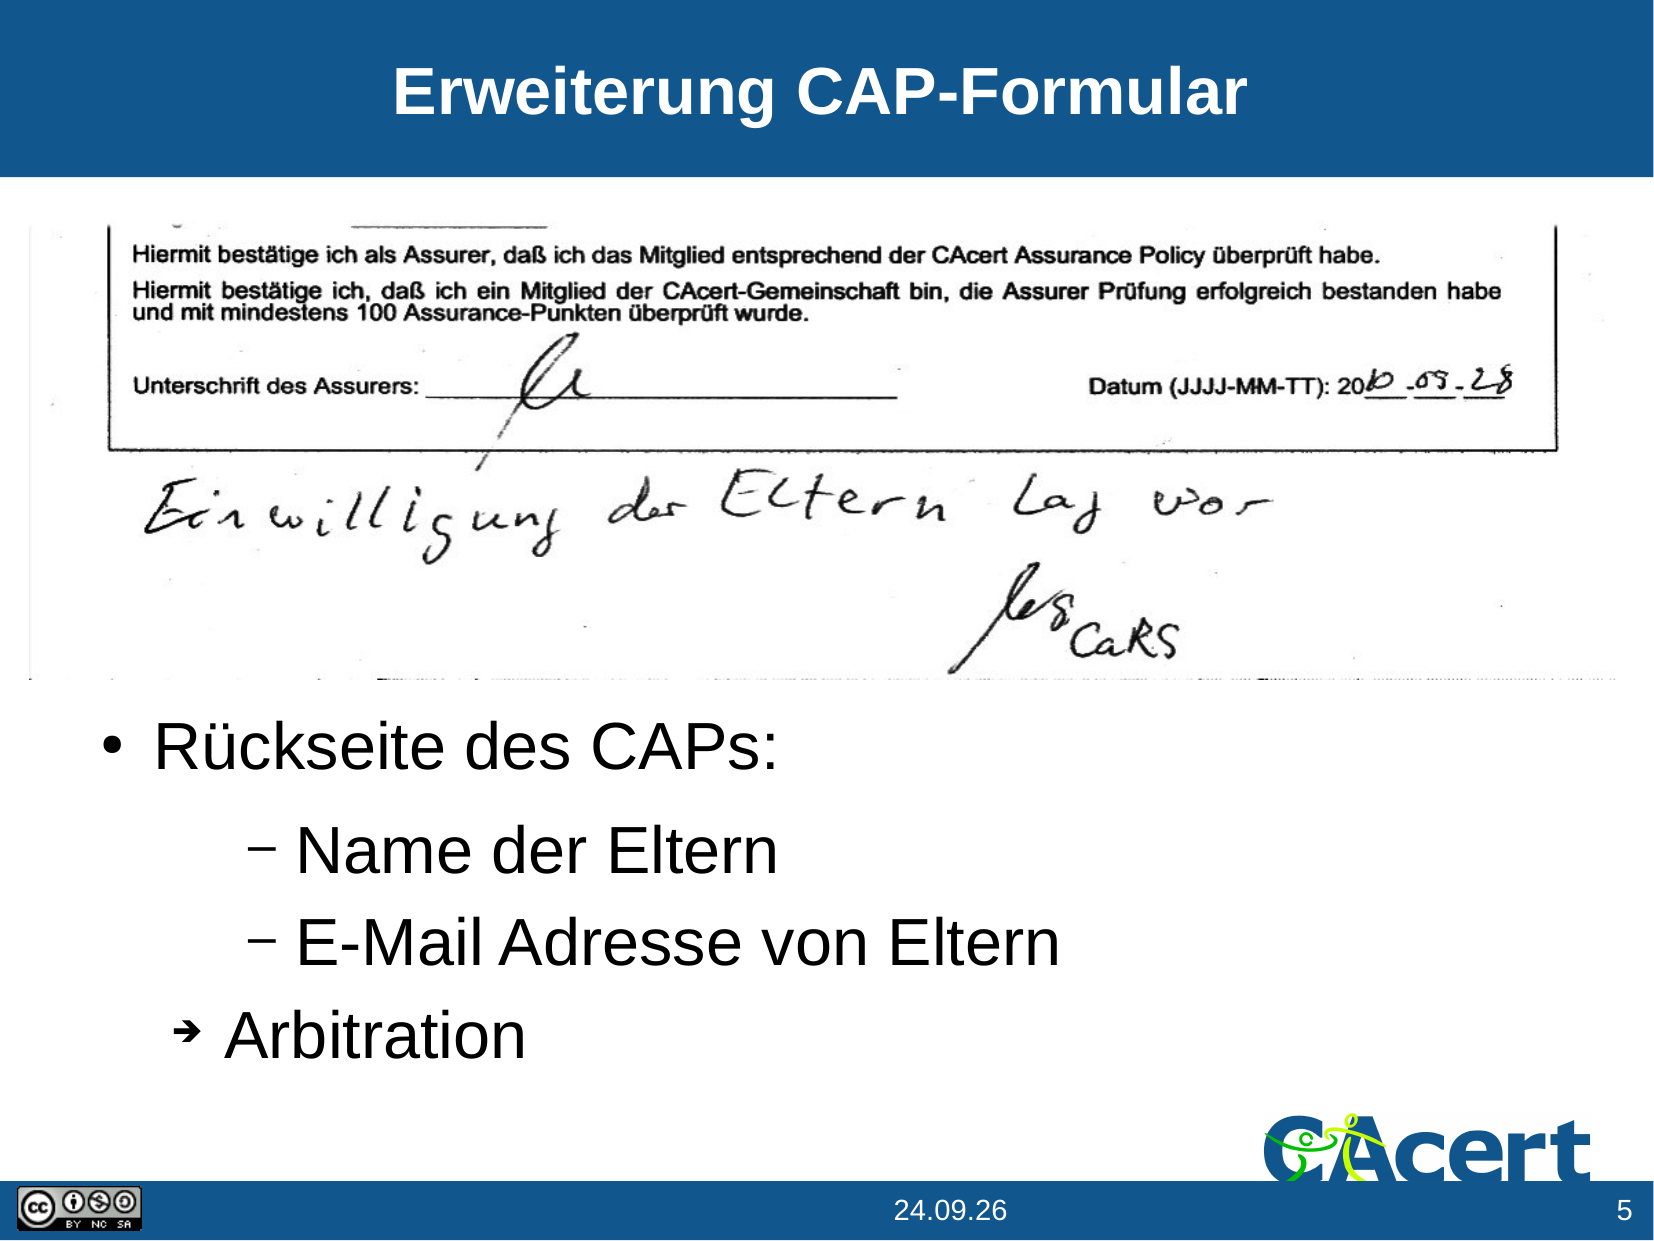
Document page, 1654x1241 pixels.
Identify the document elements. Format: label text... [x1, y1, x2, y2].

list Rückseite des CAPs: Name der Eltern E-Mail Adresse von Eltern Arbitration [82, 708, 1571, 1091]
title Erweiterung CAP-Formular [76, 17, 1565, 166]
picture [17, 1186, 142, 1231]
picture [29, 220, 1618, 680]
picture [1263, 1112, 1591, 1181]
